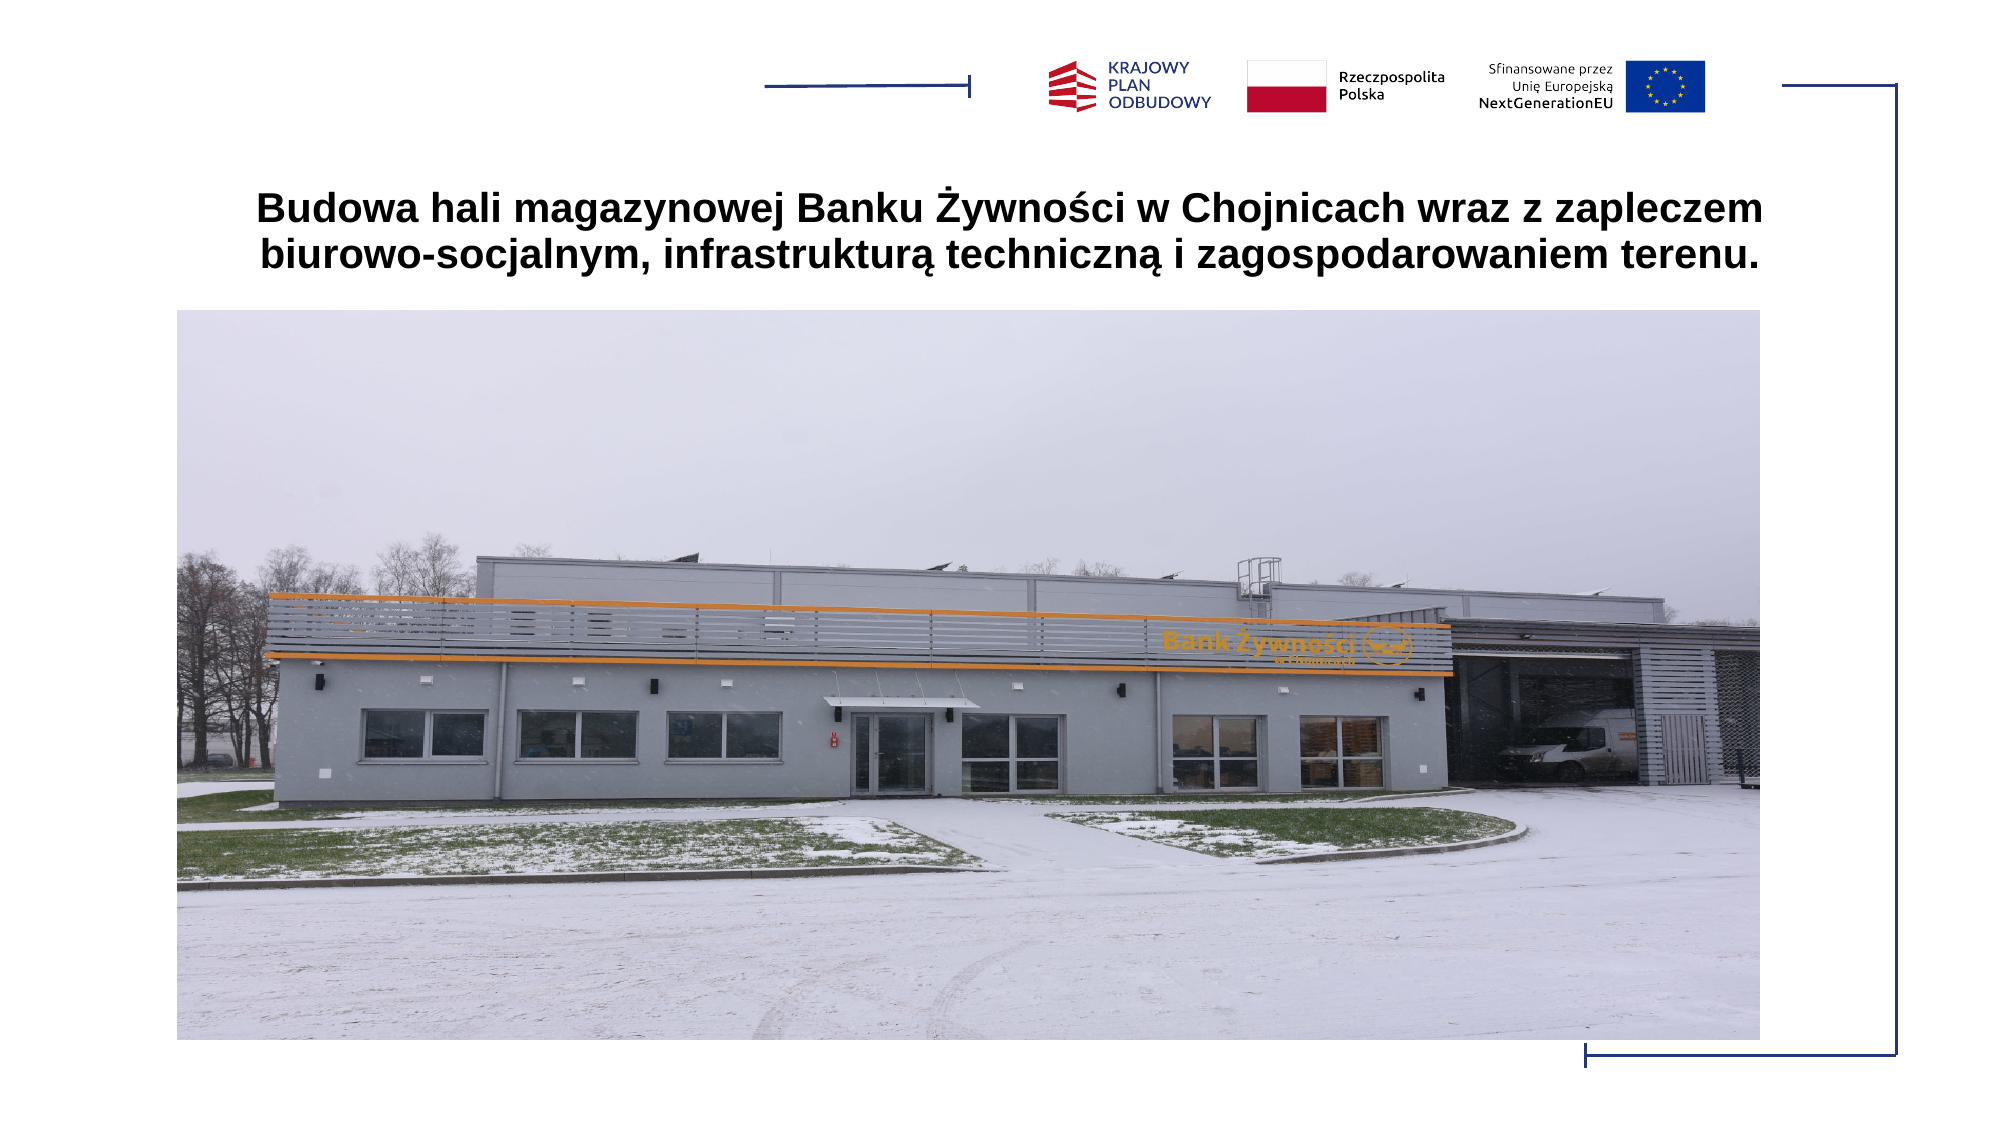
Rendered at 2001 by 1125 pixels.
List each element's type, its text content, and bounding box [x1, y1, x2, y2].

picture [1031, 43, 1723, 130]
text_box Budowa hali magazynowej Banku Żywności w Chojnicach wraz z zapleczem biurowo-socjalnym, infrastrukturą techniczną i zagospodarowaniem terenu. [80, 177, 1941, 343]
picture [177, 310, 1760, 1040]
